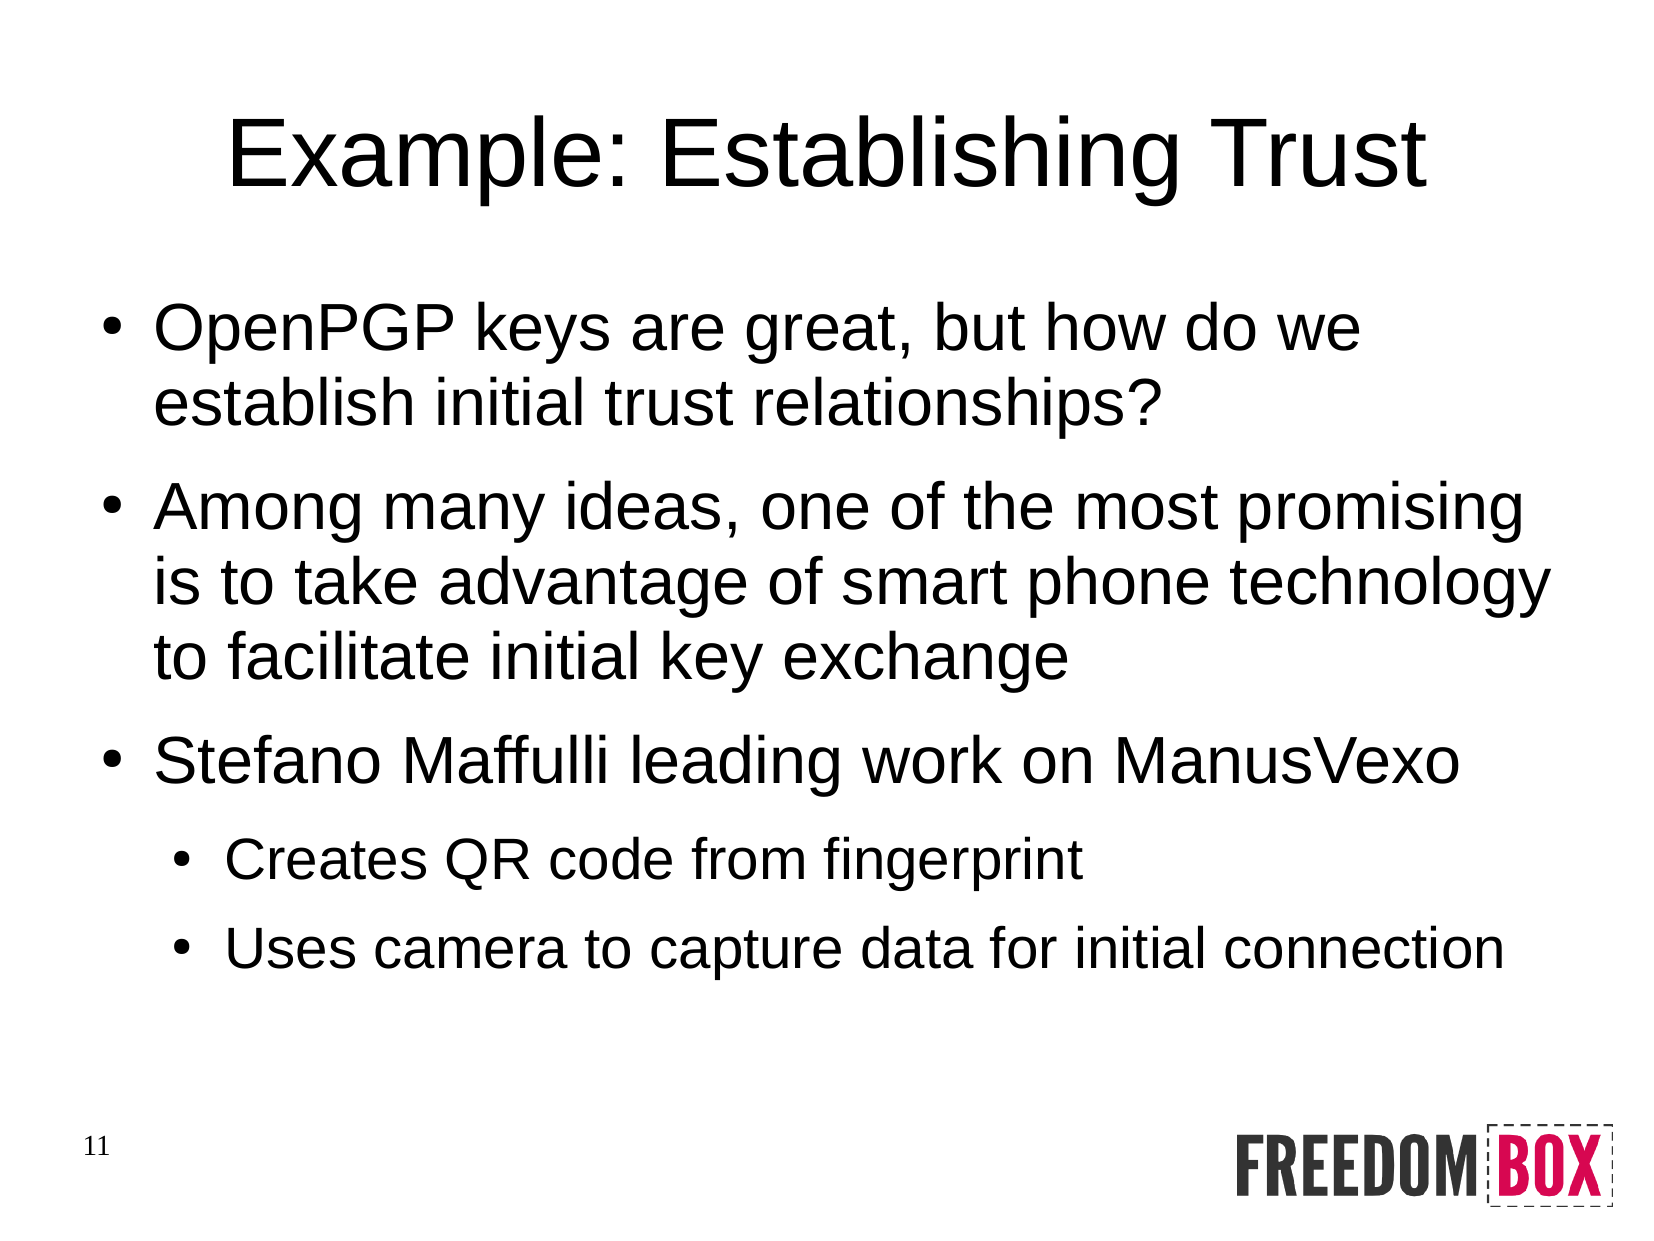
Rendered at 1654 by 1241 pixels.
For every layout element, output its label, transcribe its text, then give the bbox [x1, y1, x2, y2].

list OpenPGP keys are great, but how do we establish initial trust relationships? Among many ideas, one of the most promising is to take advantage of smart phone technology to facilitate initial key exchange Stefano Maffulli leading work on ManusVexo Creates QR code from fingerprint Uses camera to capture data for initial connection [82, 290, 1571, 1109]
picture [1237, 1124, 1613, 1207]
title Example: Establishing Trust [82, 49, 1571, 257]
